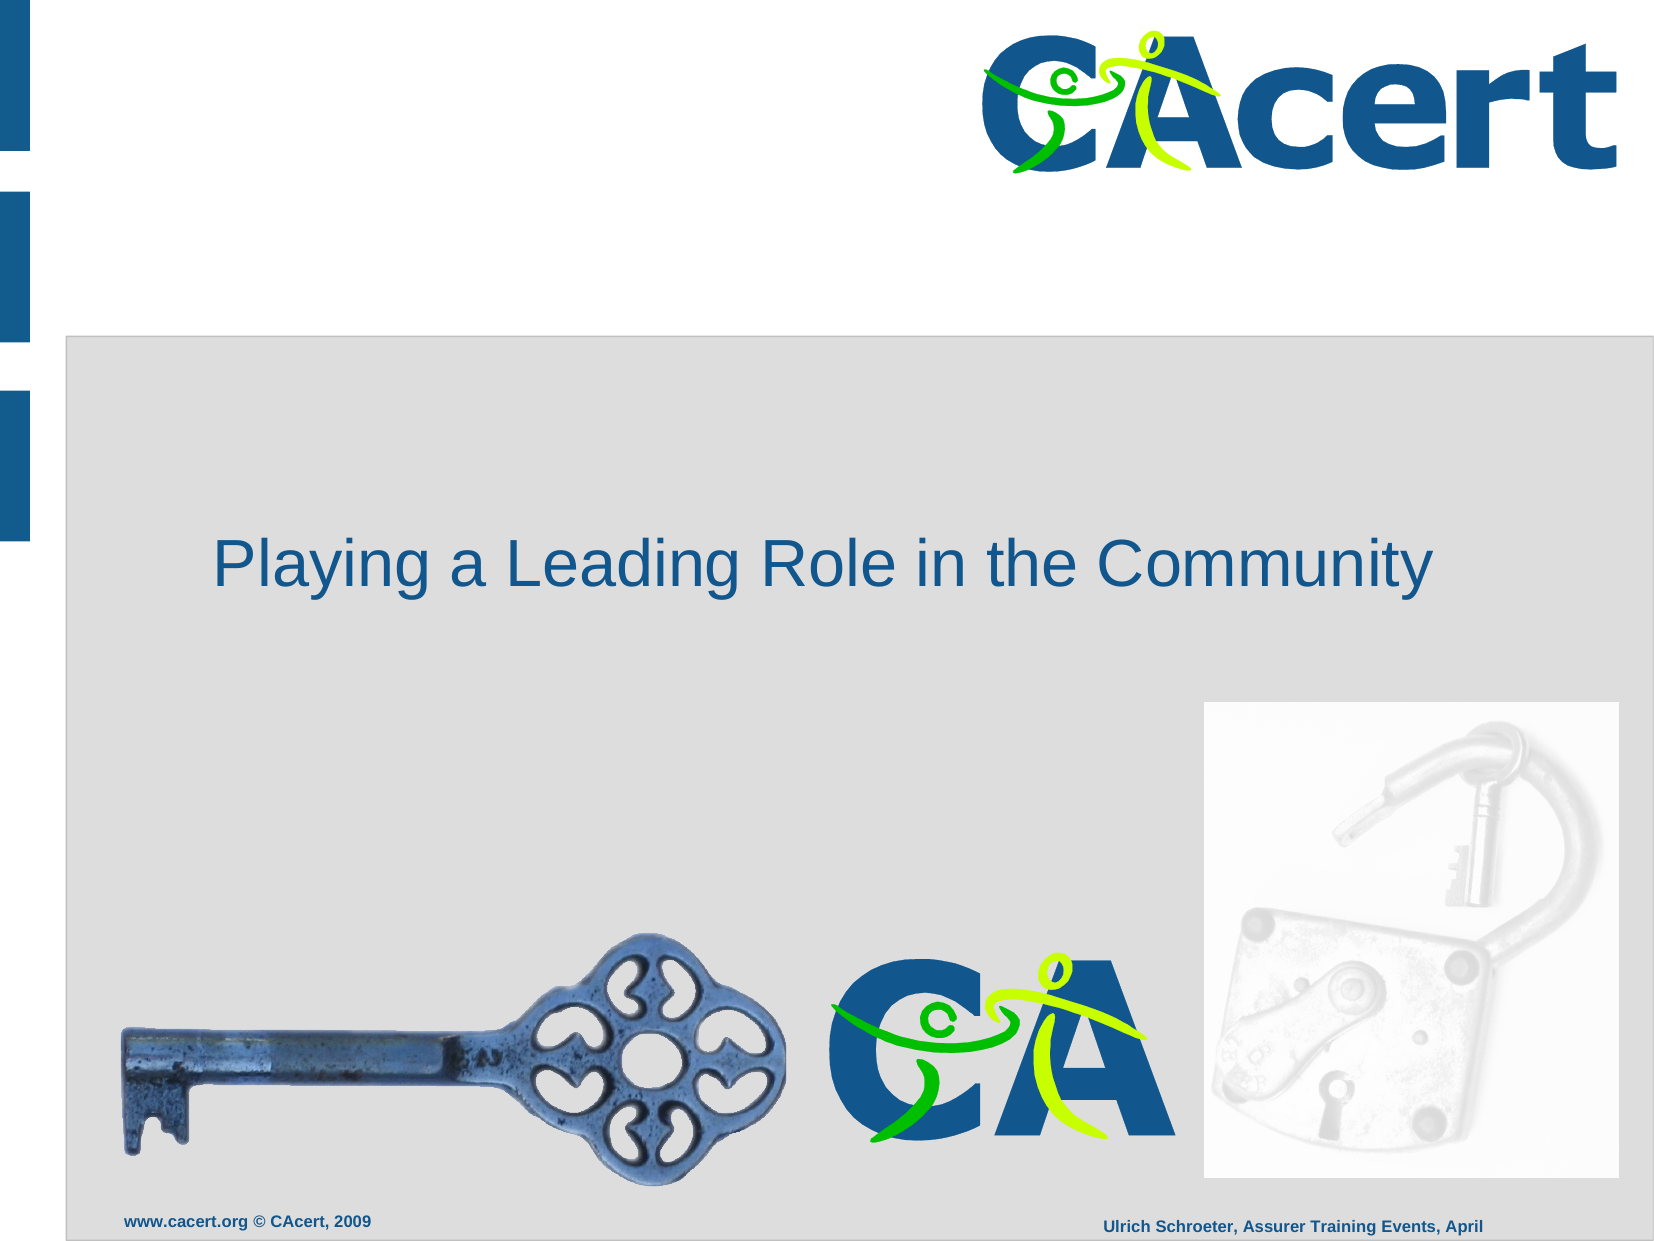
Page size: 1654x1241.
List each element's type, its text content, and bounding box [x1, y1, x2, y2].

title Playing a Leading Role in the Community [118, 442, 1530, 601]
picture [1204, 702, 1619, 1178]
picture [106, 915, 800, 1203]
picture [826, 950, 1177, 1145]
